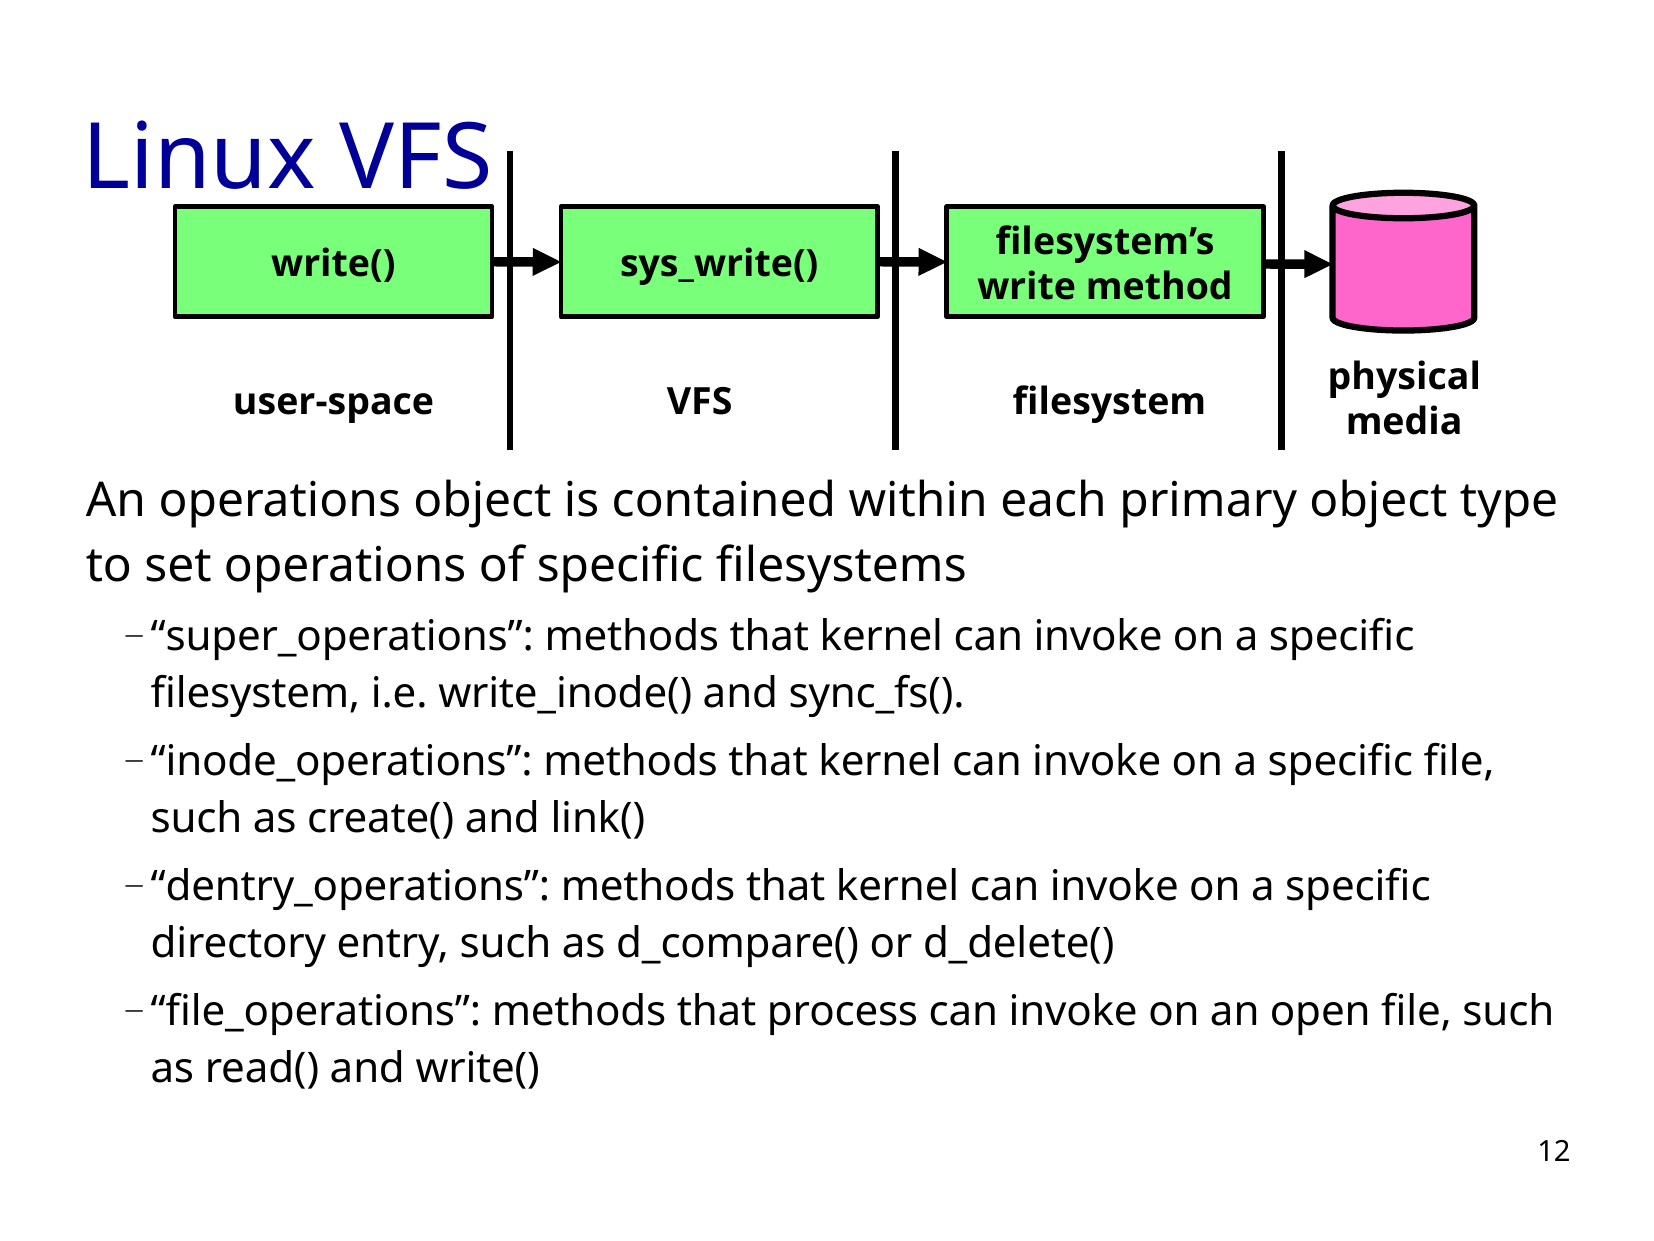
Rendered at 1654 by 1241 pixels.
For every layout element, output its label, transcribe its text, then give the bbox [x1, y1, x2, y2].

text_box physical media [1312, 344, 1496, 450]
list An operations object is contained within each primary object type to set operations of specific filesystems “super_operations”: methods that kernel can invoke on a specific filesystem, i.e. write_inode() and sync_fs(). “inode_operations”: methods that kernel can invoke on a specific file, such as create() and link() “dentry_operations”: methods that kernel can invoke on a specific directory entry, such as d_compare() or d_delete() “file_operations”: methods that process can invoke on an open file, such as read() and write() [60, 465, 1571, 1096]
text_box sys_write() [560, 206, 878, 317]
text_box user-space [218, 369, 450, 430]
text_box [1285, 207, 1475, 331]
text_box filesystem’s write method [946, 206, 1264, 317]
text_box VFS [652, 369, 748, 430]
text_box write() [175, 206, 492, 317]
title Linux VFS [82, 49, 1571, 257]
text_box filesystem [998, 369, 1222, 430]
